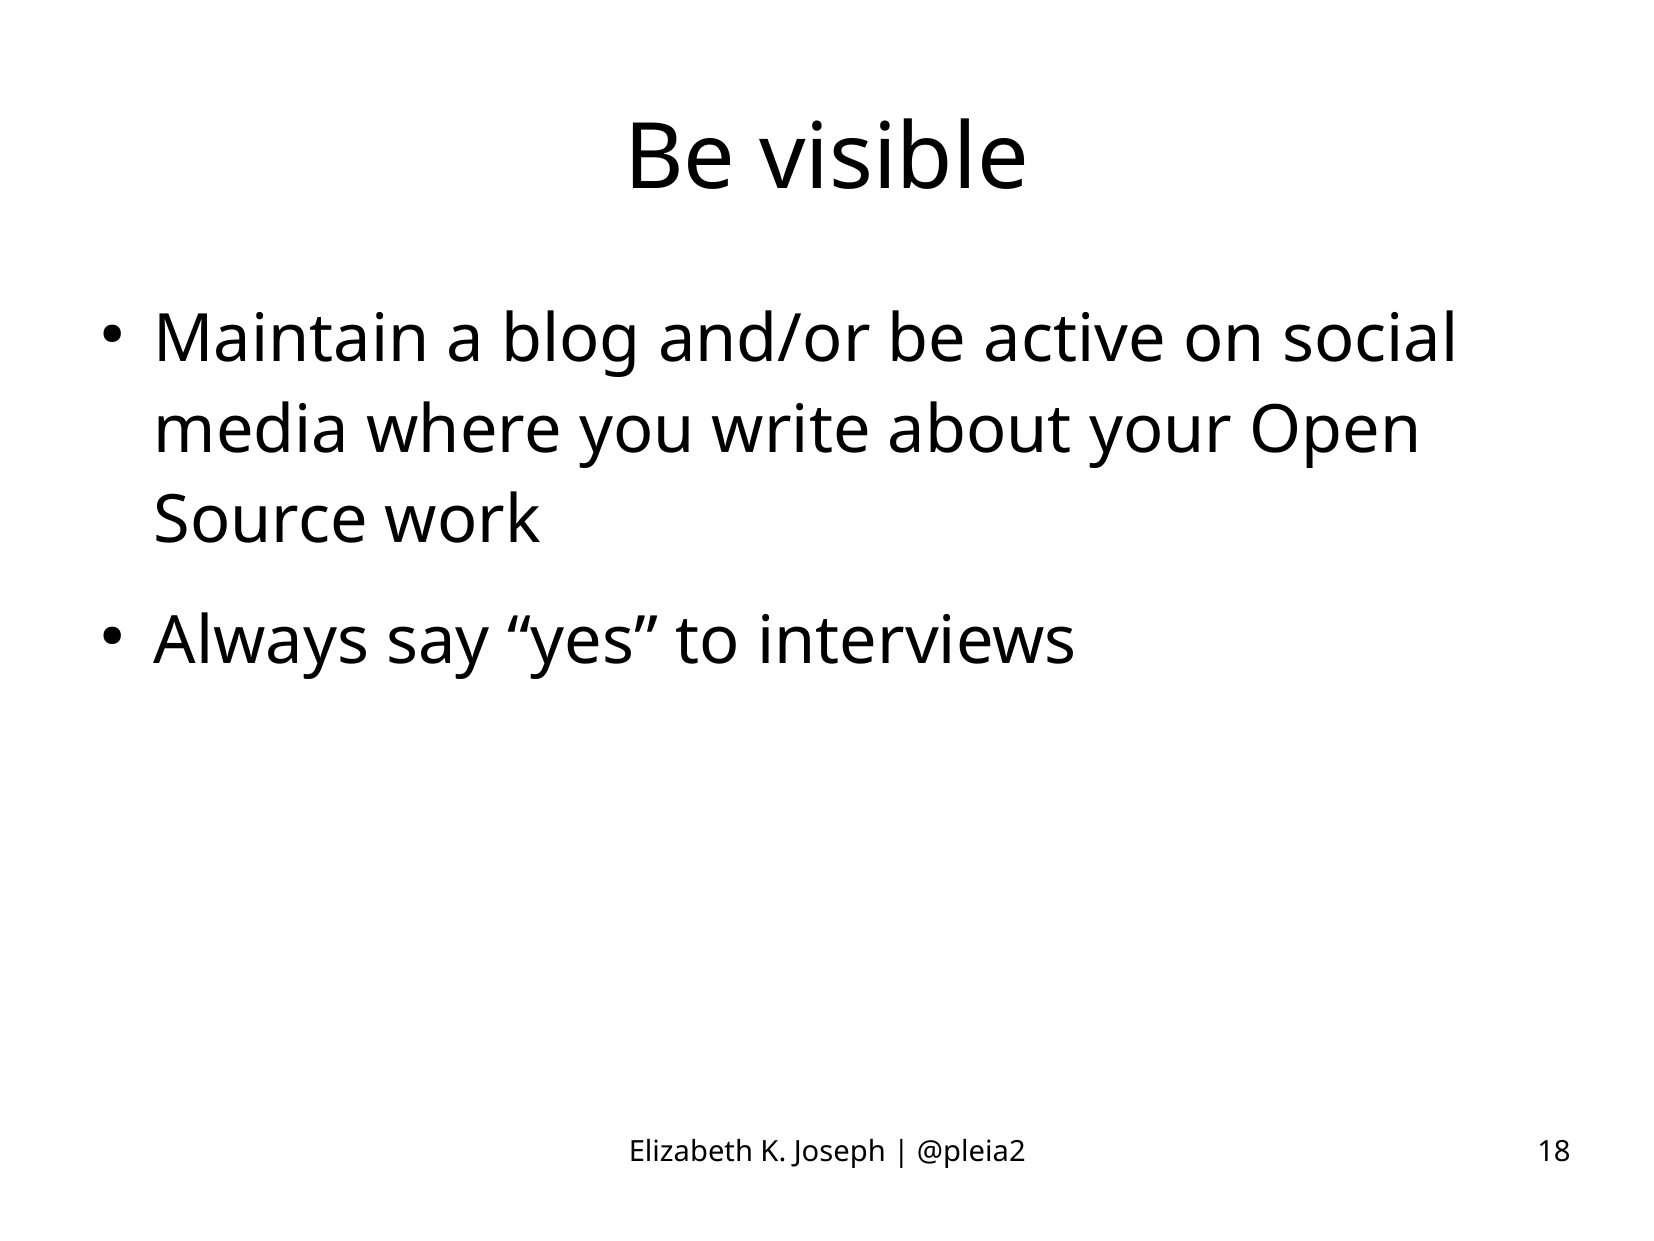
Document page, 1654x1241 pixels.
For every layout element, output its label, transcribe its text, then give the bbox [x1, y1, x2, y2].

list Maintain a blog and/or be active on social media where you write about your Open Source work Always say “yes” to interviews [82, 290, 1571, 1010]
title Be visible [82, 49, 1571, 257]
